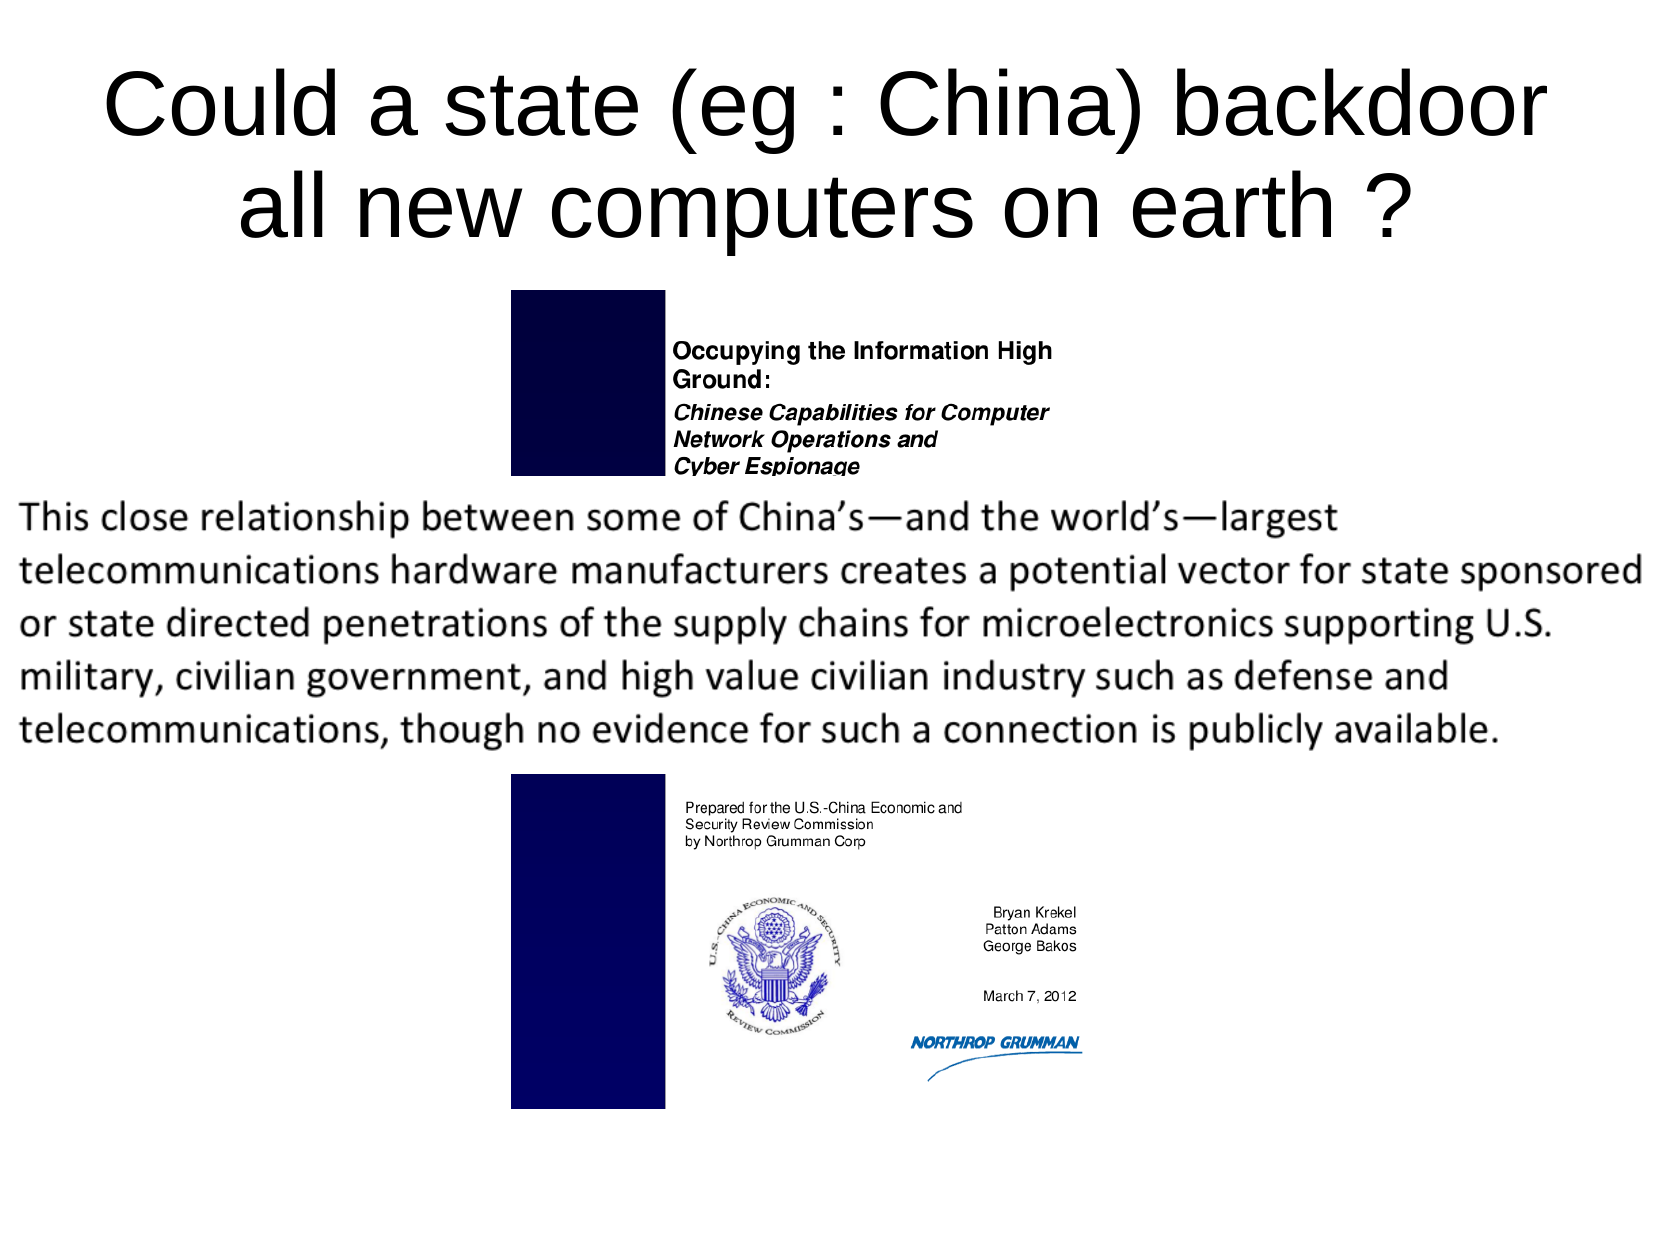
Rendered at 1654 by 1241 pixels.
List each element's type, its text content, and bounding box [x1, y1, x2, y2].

picture [8, 290, 1654, 1109]
title Could a state (eg : China) backdoor all new computers on earth ? [82, 47, 1571, 259]
